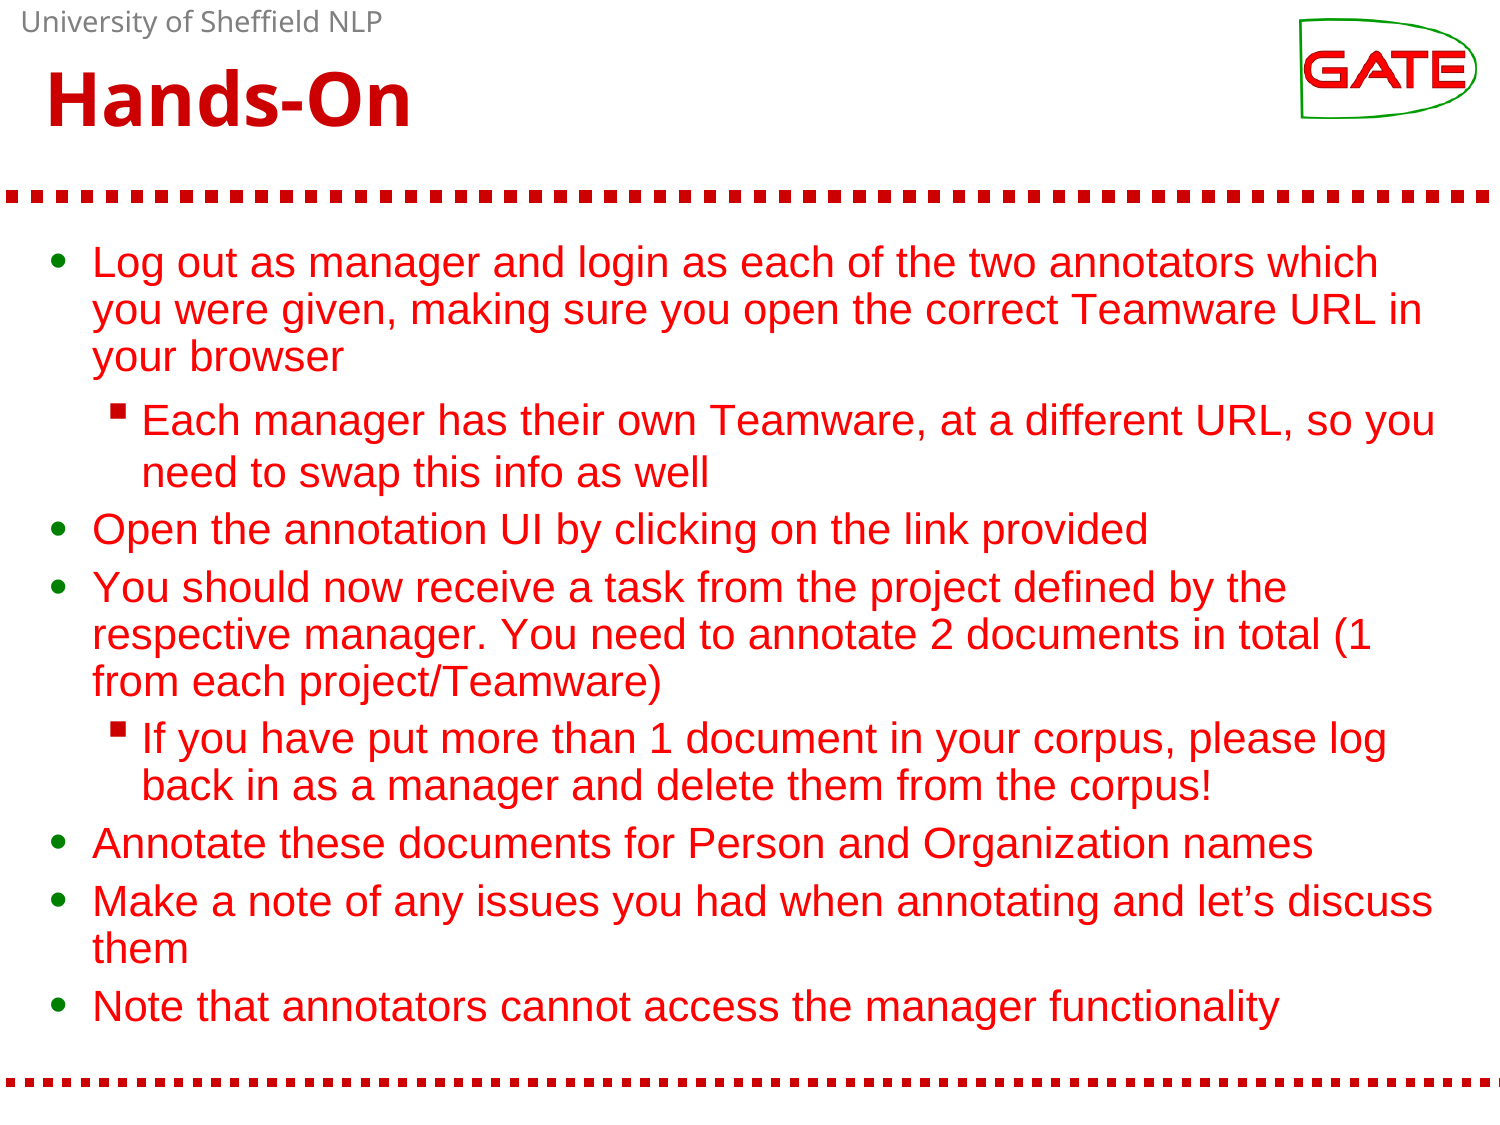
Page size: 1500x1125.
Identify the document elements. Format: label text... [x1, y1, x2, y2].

list Log out as manager and login as each of the two annotators which you were given, making sure you open the correct Teamware URL in your browser Each manager has their own Teamware, at a different URL, so you need to swap this info as well Open the annotation UI by clicking on the link provided You should now receive a task from the project defined by the respective manager. You need to annotate 2 documents in total (1 from each project/Teamware) If you have put more than 1 document in your corpus, please log back in as a manager and delete them from the corpus! Annotate these documents for Person and Organization names Make a note of any issues you had when annotating and let’s discuss them Note that annotators cannot access the manager functionality [35, 231, 1465, 1059]
picture [1299, 18, 1477, 119]
title Hands-On [29, 42, 1188, 149]
